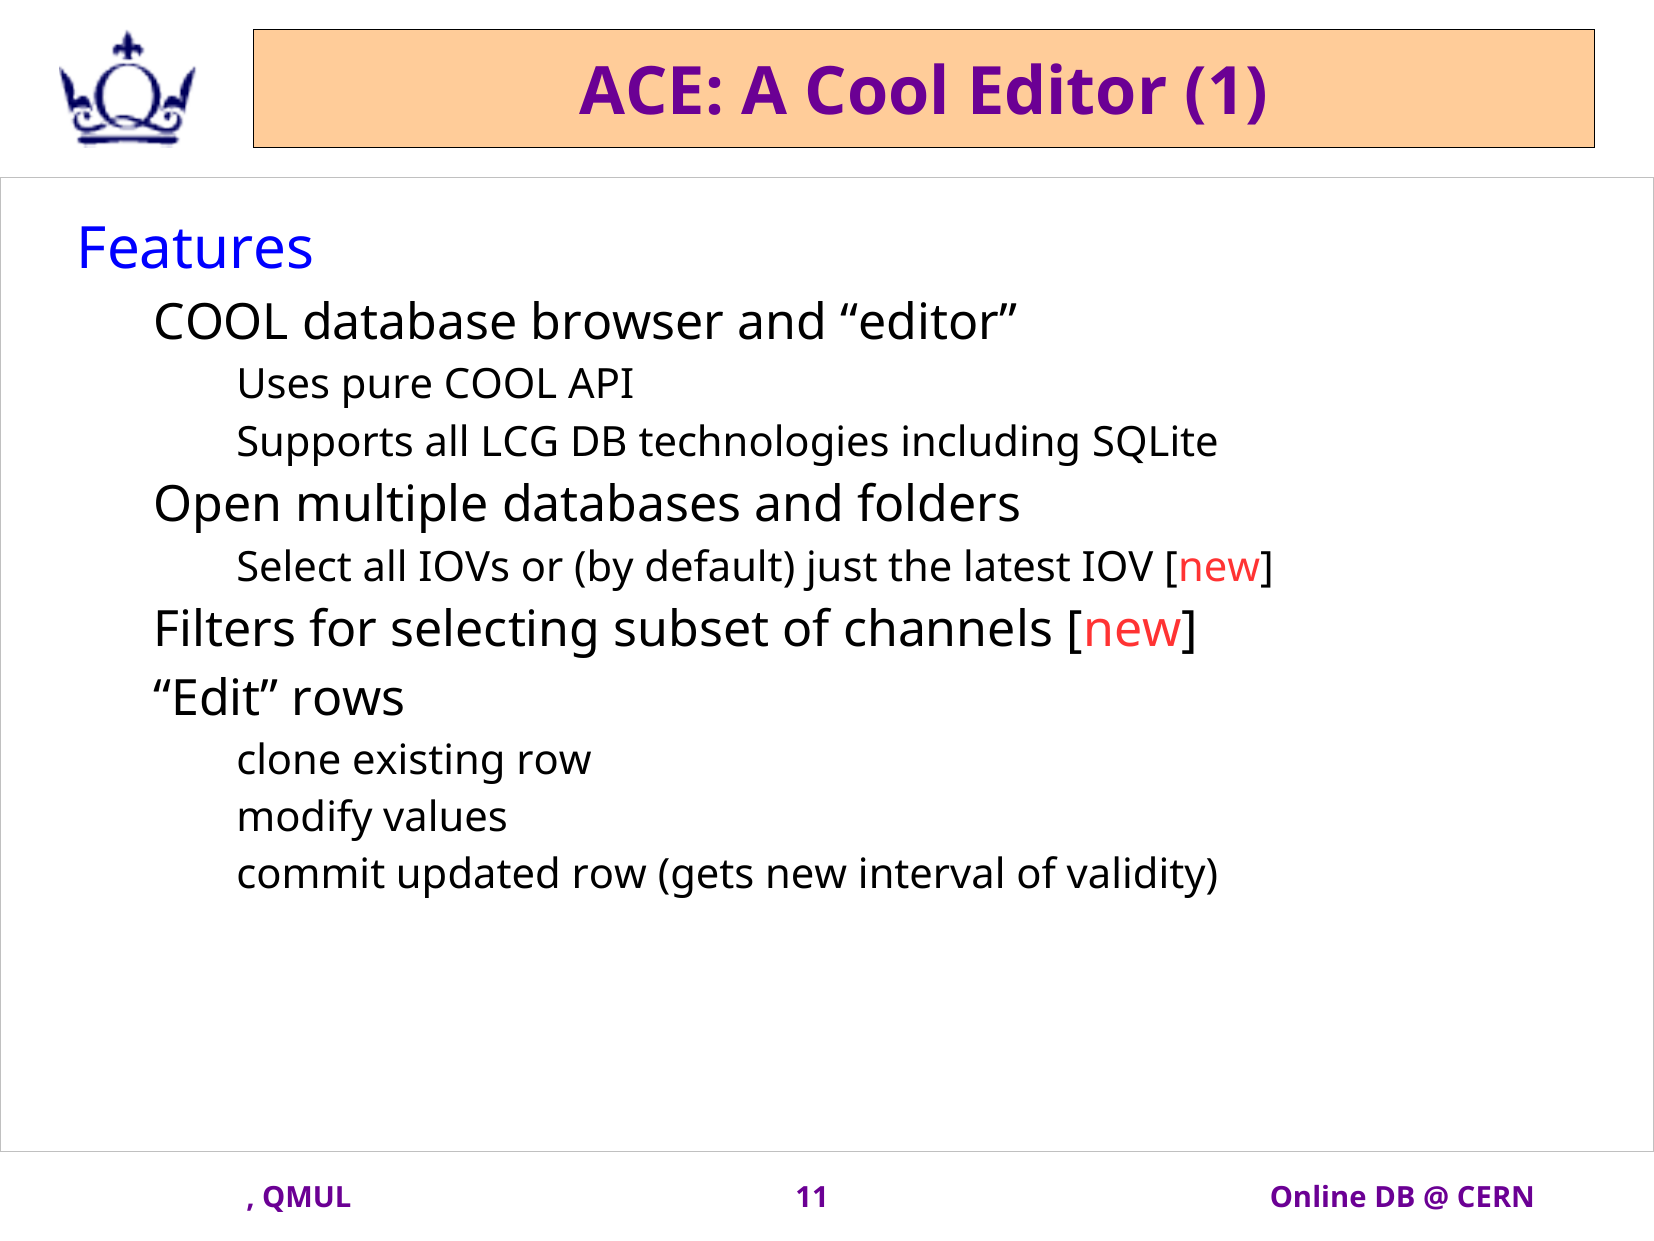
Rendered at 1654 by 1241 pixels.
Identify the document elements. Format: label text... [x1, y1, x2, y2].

title ACE: A Cool Editor (1) [253, 29, 1595, 148]
list Features COOL database browser and “editor” Uses pure COOL API Supports all LCG DB technologies including SQLite Open multiple databases and folders Select all IOVs or (by default) just the latest IOV [new] Filters for selecting subset of channels [new] “Edit” rows clone existing row modify values commit updated row (gets new interval of validity) [59, 206, 1603, 1127]
picture [59, 29, 200, 148]
